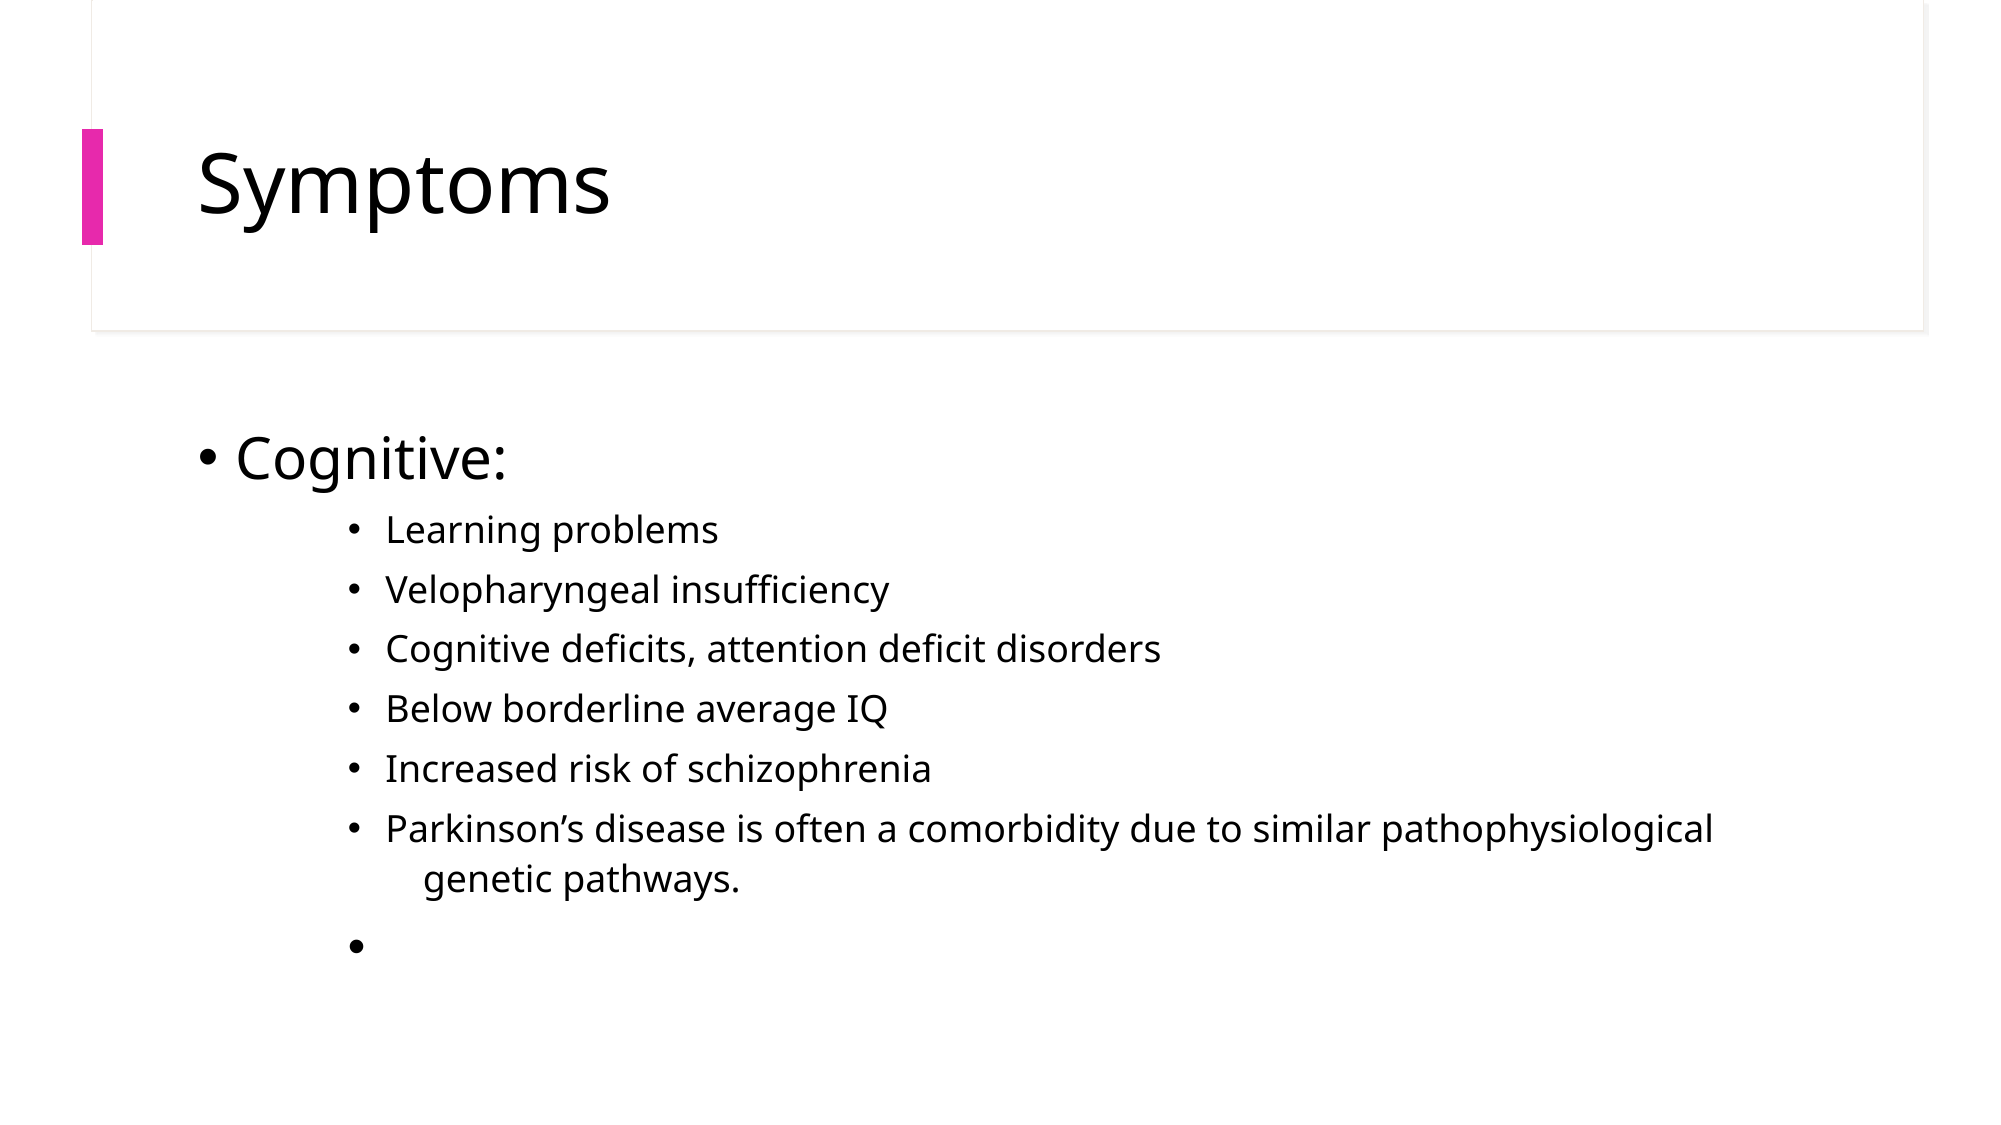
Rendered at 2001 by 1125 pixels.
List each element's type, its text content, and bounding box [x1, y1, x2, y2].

list Cognitive: Learning problems Velopharyngeal insufficiency Cognitive deficits, attention deficit disorders Below borderline average IQ Increased risk of schizophrenia Parkinson’s disease is often a comorbidity due to similar pathophysiological genetic pathways. [183, 406, 1852, 1013]
title Symptoms [183, 90, 1852, 284]
